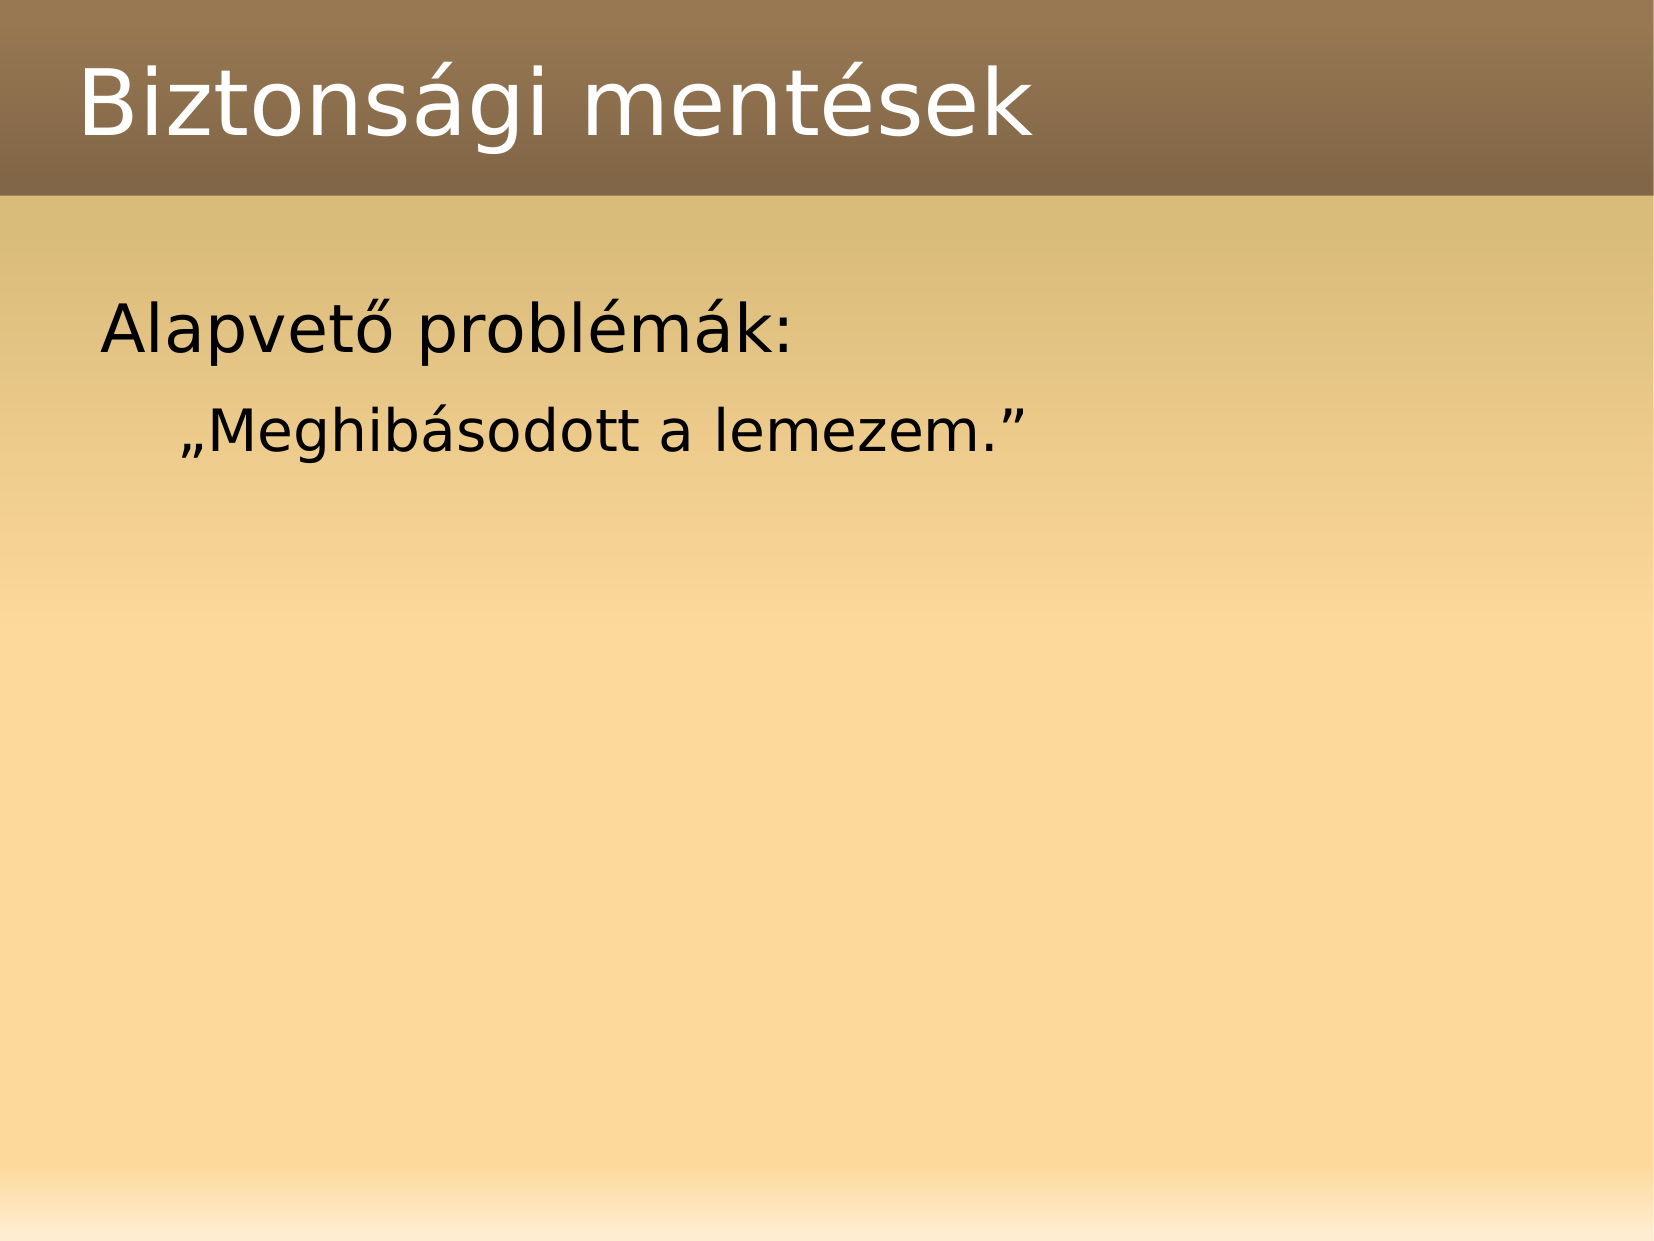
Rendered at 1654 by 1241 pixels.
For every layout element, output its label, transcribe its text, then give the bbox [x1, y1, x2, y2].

title Biztonsági mentések [76, 7, 1565, 200]
picture [0, 0, 1654, 1241]
list Alapvető problémák: „Meghibásodott a lemezem.” [82, 290, 1571, 1094]
